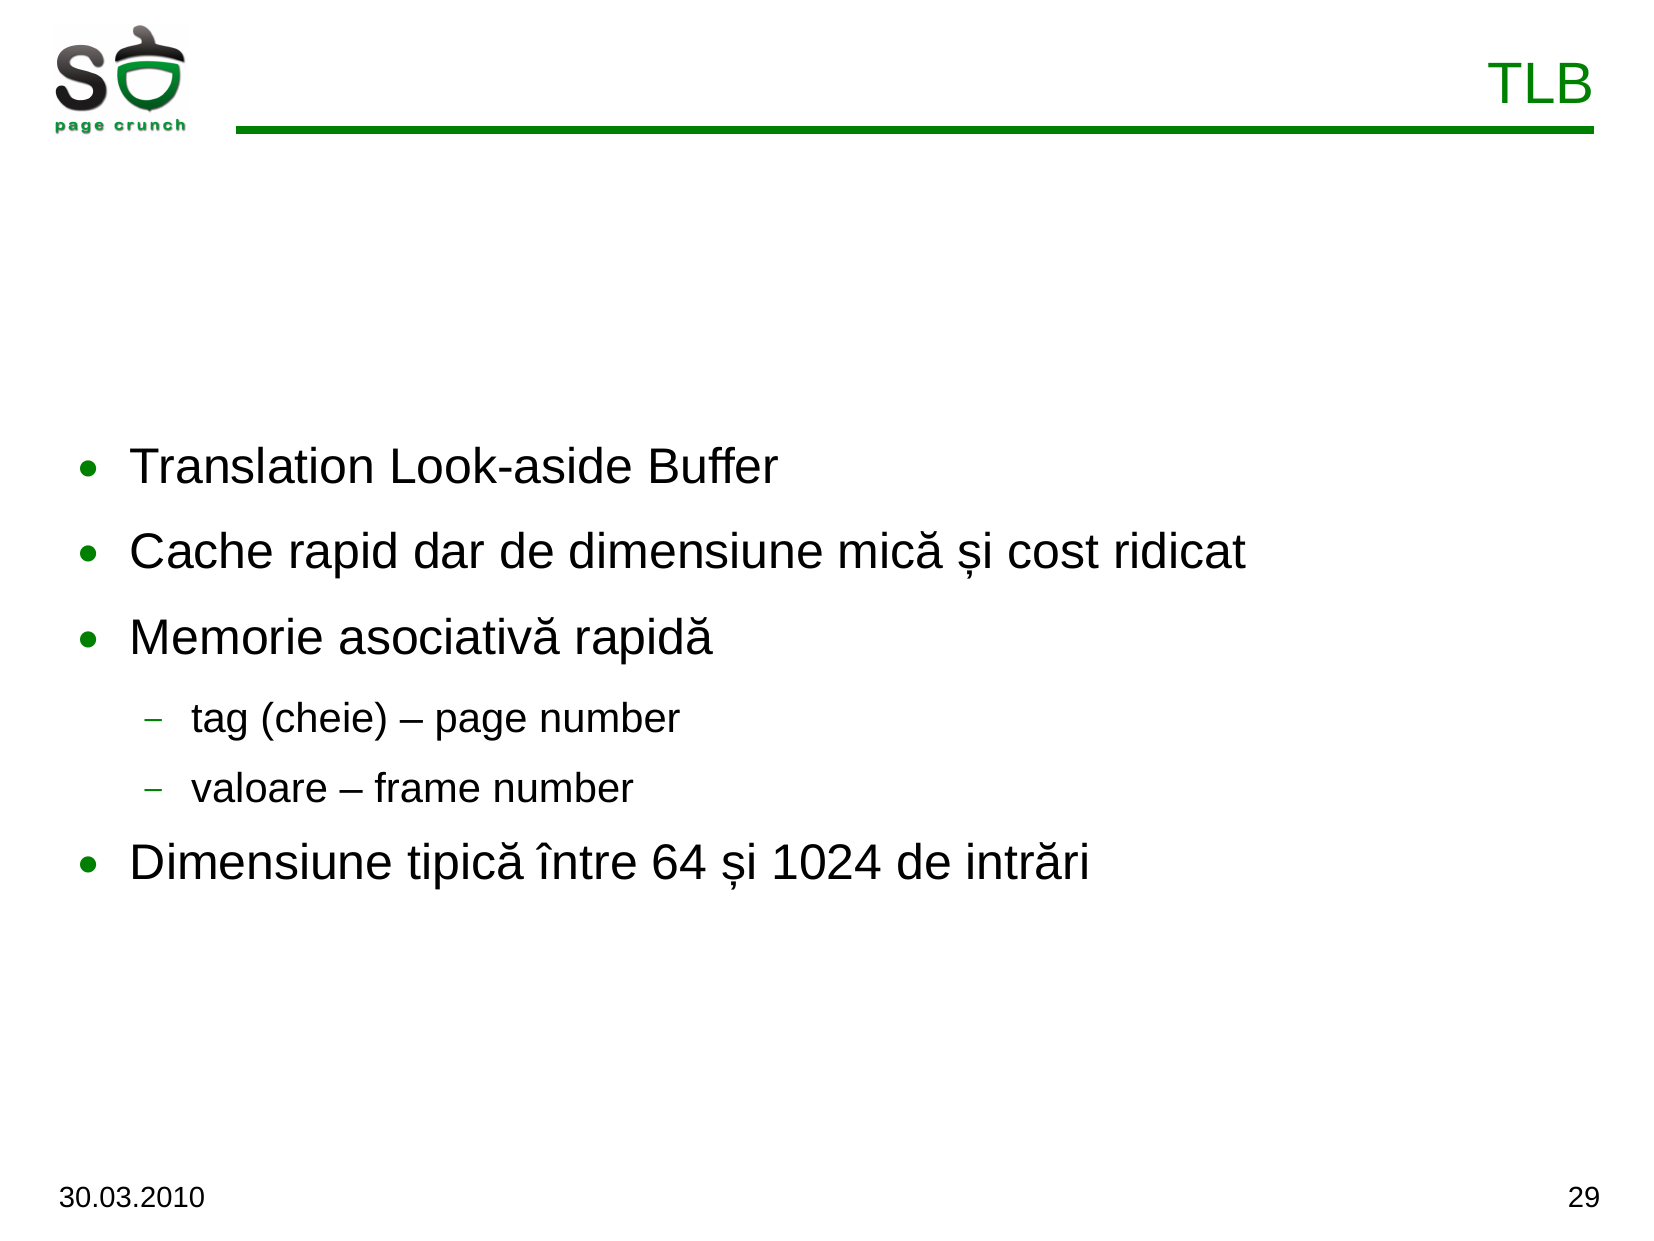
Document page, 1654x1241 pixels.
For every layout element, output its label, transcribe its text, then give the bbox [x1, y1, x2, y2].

picture [53, 23, 188, 136]
title TLB [236, 49, 1595, 119]
list Translation Look-aside Buffer Cache rapid dar de dimensiune mică și cost ridicat Memorie asociativă rapidă tag (cheie) – page number valoare – frame number Dimensiune tipică între 64 și 1024 de intrări [59, 177, 1595, 1152]
